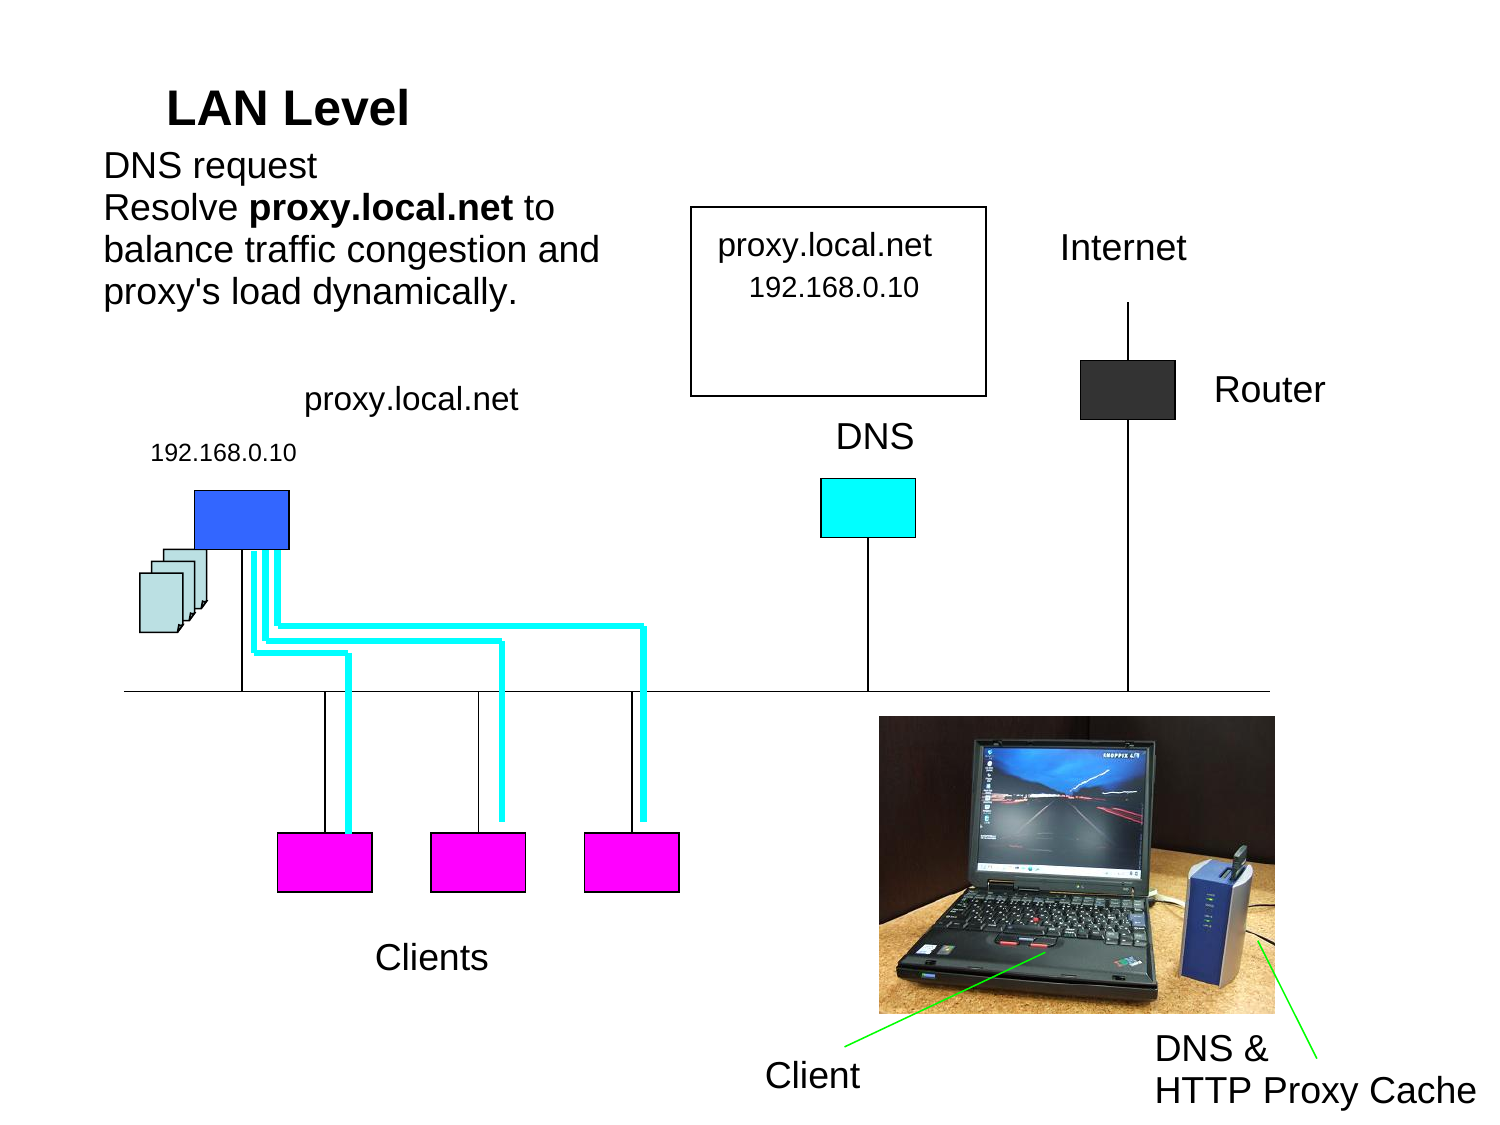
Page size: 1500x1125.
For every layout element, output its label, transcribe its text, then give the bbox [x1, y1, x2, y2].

title LAN Level [75, 54, 502, 161]
text_box 192.168.0.10 [135, 431, 337, 475]
text_box Internet [1093, 218, 1306, 277]
text_box Router [1198, 360, 1368, 419]
text_box DNS & HTTP Proxy Cache [1139, 1019, 1500, 1120]
text_box [1080, 360, 1176, 420]
text_box proxy.local.net 192.168.0.10 [987, 218, 1093, 347]
text_box [820, 478, 916, 538]
text_box DNS [820, 407, 940, 466]
picture [879, 716, 1275, 1015]
text_box proxy.local.net [289, 372, 644, 425]
text_box [430, 833, 526, 893]
text_box DNS request Resolve proxy.local.net to balance traffic congestion and proxy's load dynamically. [88, 137, 656, 321]
text_box [584, 833, 680, 893]
text_box Client [749, 1046, 939, 1105]
text_box [277, 833, 373, 893]
text_box Clients [360, 928, 550, 987]
text_box [139, 490, 290, 633]
text_box proxy.local.net 192.168.0.10 [702, 218, 985, 347]
